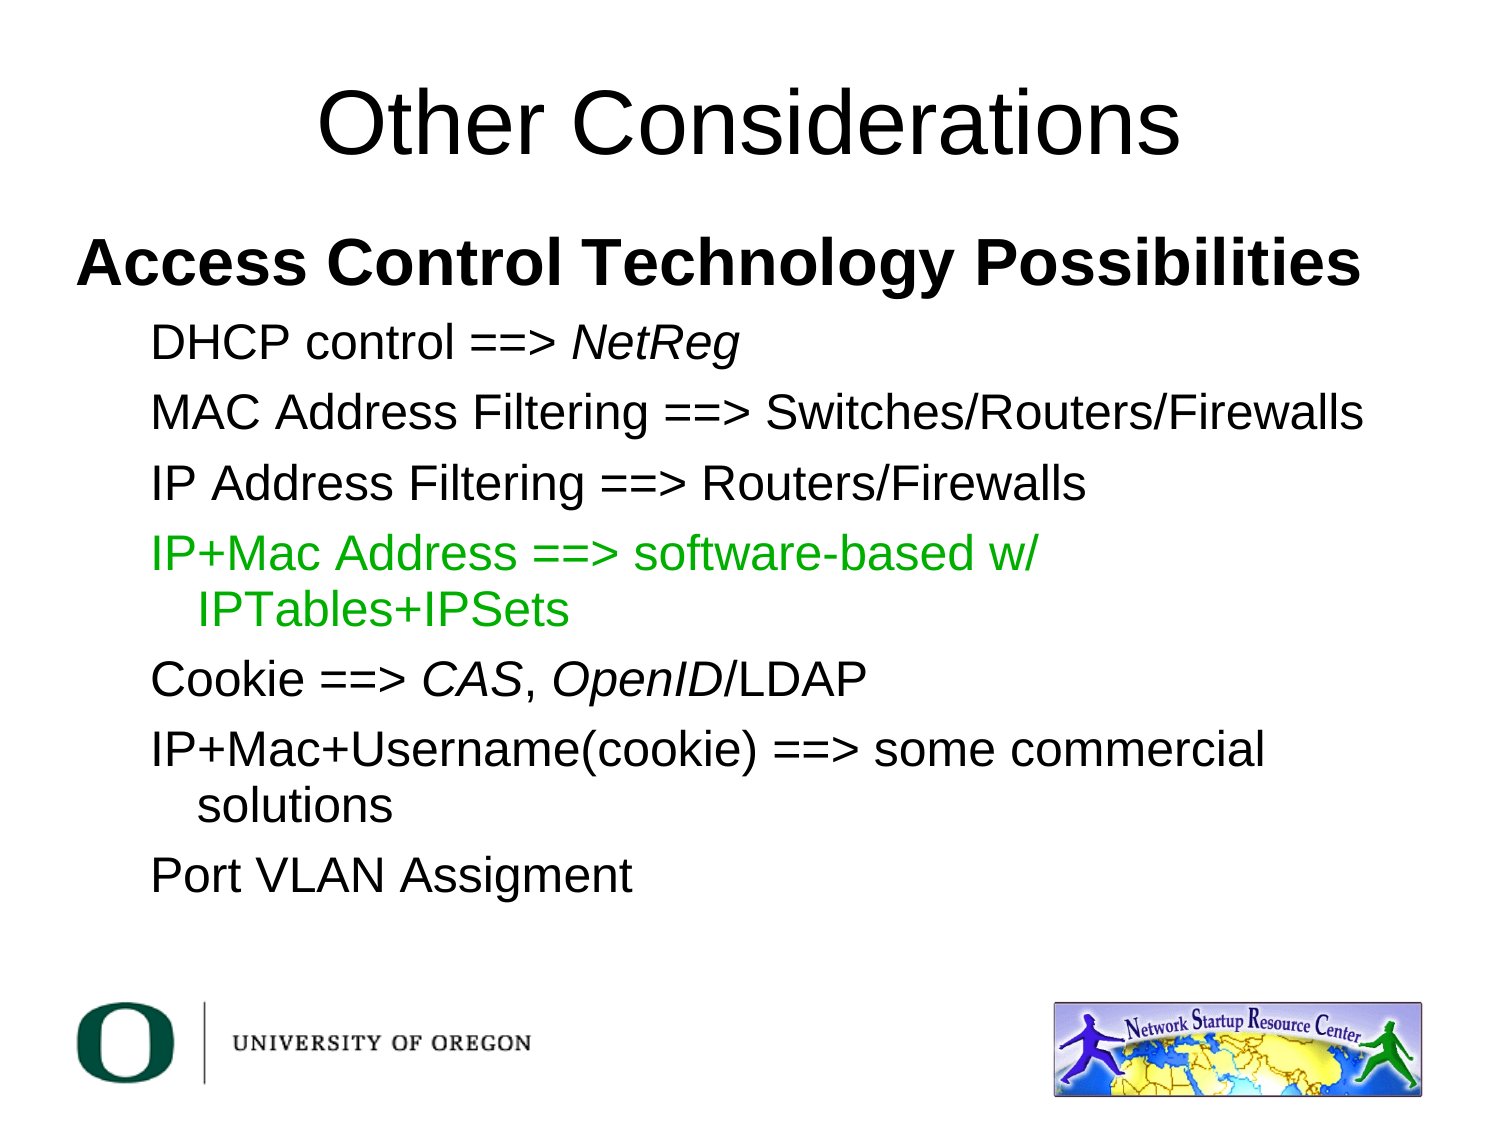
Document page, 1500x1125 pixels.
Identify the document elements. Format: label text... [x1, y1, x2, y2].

picture [1050, 999, 1426, 1100]
picture [62, 998, 546, 1088]
list Access Control Technology Possibilities DHCP control ==> NetReg MAC Address Filtering ==> Switches/Routers/Firewalls IP Address Filtering ==> Routers/Firewalls IP+Mac Address ==> software-based w/ IPTables+IPSets Cookie ==> CAS, OpenID/LDAP IP+Mac+Username(cookie) ==> some commercial solutions Port VLAN Assigment [75, 224, 1426, 948]
title Other Considerations [75, 52, 1426, 193]
